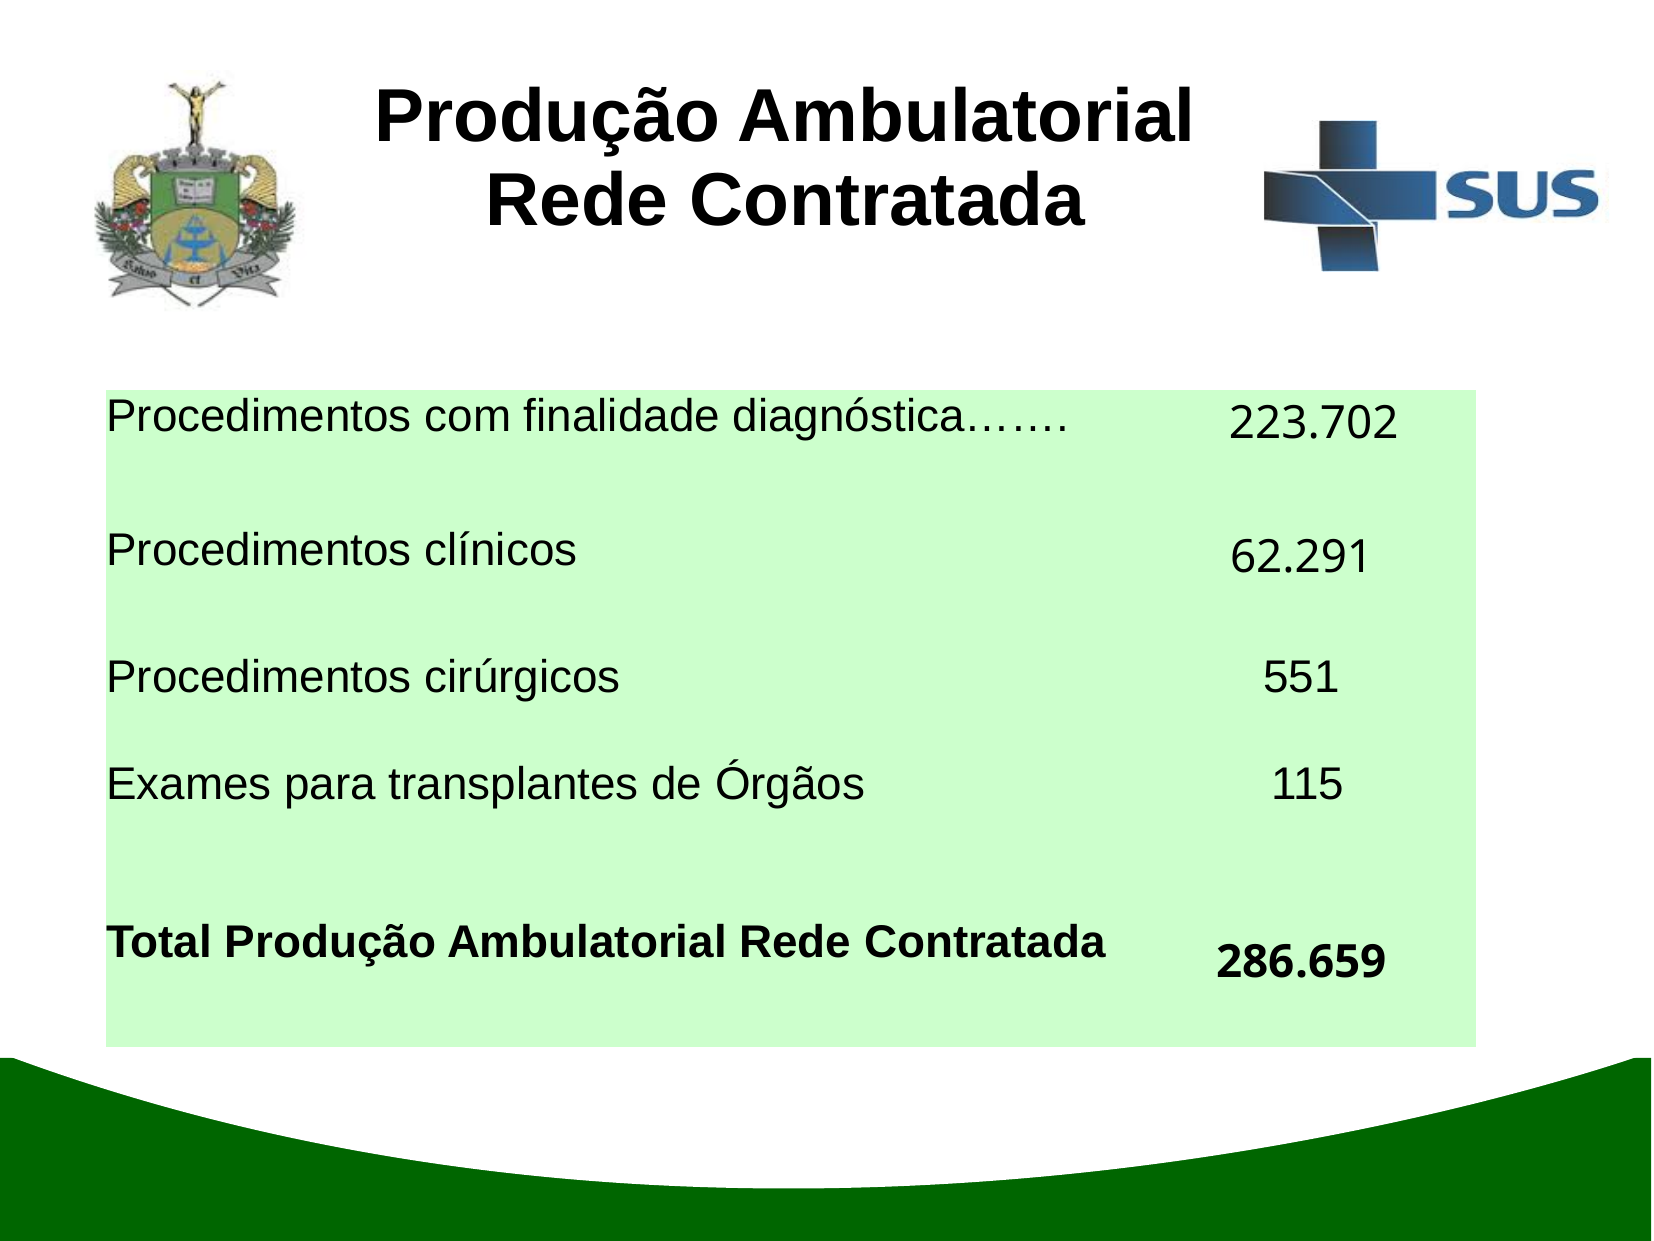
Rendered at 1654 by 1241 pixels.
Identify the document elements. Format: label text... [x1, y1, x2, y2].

table_cell Exames para transplantes de Órgãos [106, 758, 1127, 865]
table_header Procedimentos com finalidade diagnóstica……. [106, 390, 1127, 524]
table_cell 115 [1127, 758, 1476, 865]
picture [1264, 120, 1610, 272]
text_box [0, 1052, 1652, 1241]
table_cell 286.659 [1127, 865, 1476, 1047]
table_header 223.702 [1127, 390, 1476, 524]
table_cell 551 [1127, 651, 1476, 758]
table_cell 62.291 [1127, 524, 1476, 651]
text_box Produção Ambulatorial Rede Contratada [307, 66, 1264, 308]
picture [81, 70, 308, 328]
table_cell Procedimentos cirúrgicos [106, 651, 1127, 758]
table_cell Total Produção Ambulatorial Rede Contratada [106, 865, 1127, 1047]
table_cell Procedimentos clínicos [106, 524, 1127, 651]
